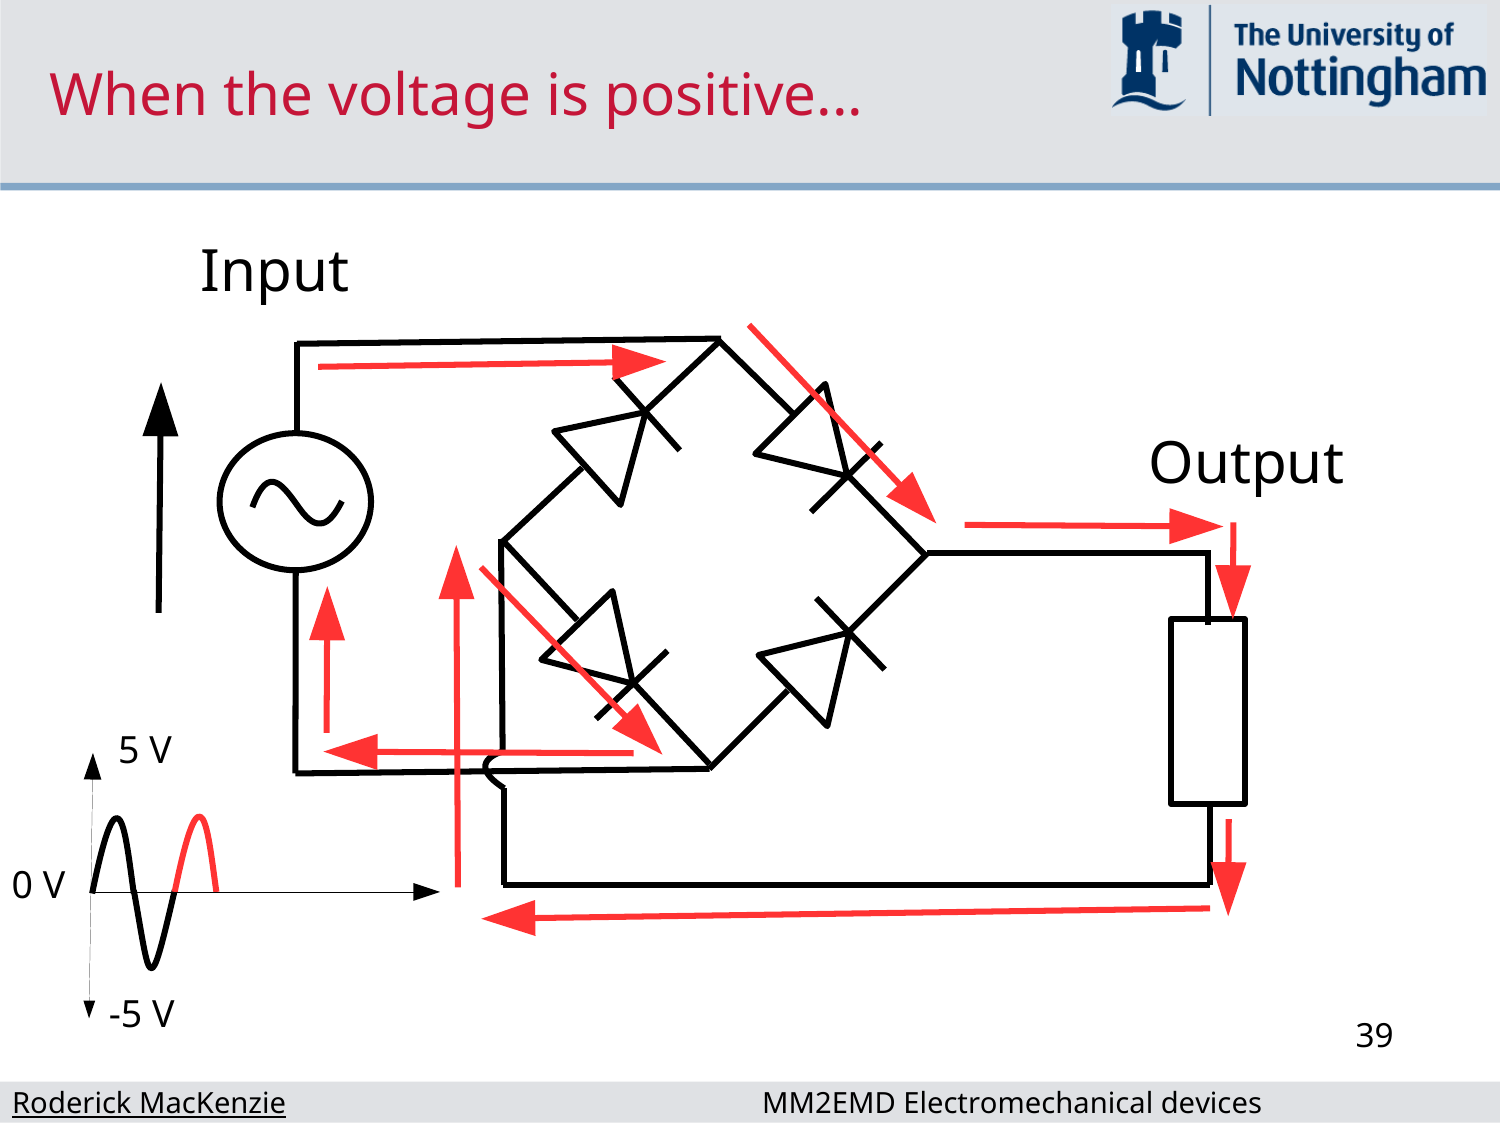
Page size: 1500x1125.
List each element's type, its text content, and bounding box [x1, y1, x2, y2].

text_box [817, 383, 831, 406]
text_box 5 V [103, 718, 286, 794]
text_box [755, 397, 847, 476]
text_box [541, 648, 574, 669]
text_box [559, 591, 632, 683]
text_box [554, 413, 645, 505]
text_box [758, 633, 849, 727]
text_box -5 V [94, 982, 276, 1058]
text_box <number> [1340, 1006, 1500, 1077]
text_box Input [186, 226, 367, 311]
picture [1111, 4, 1487, 116]
text_box When the voltage is positive... [34, 50, 958, 137]
text_box Output [1133, 417, 1366, 503]
text_box 0 V [0, 853, 179, 929]
